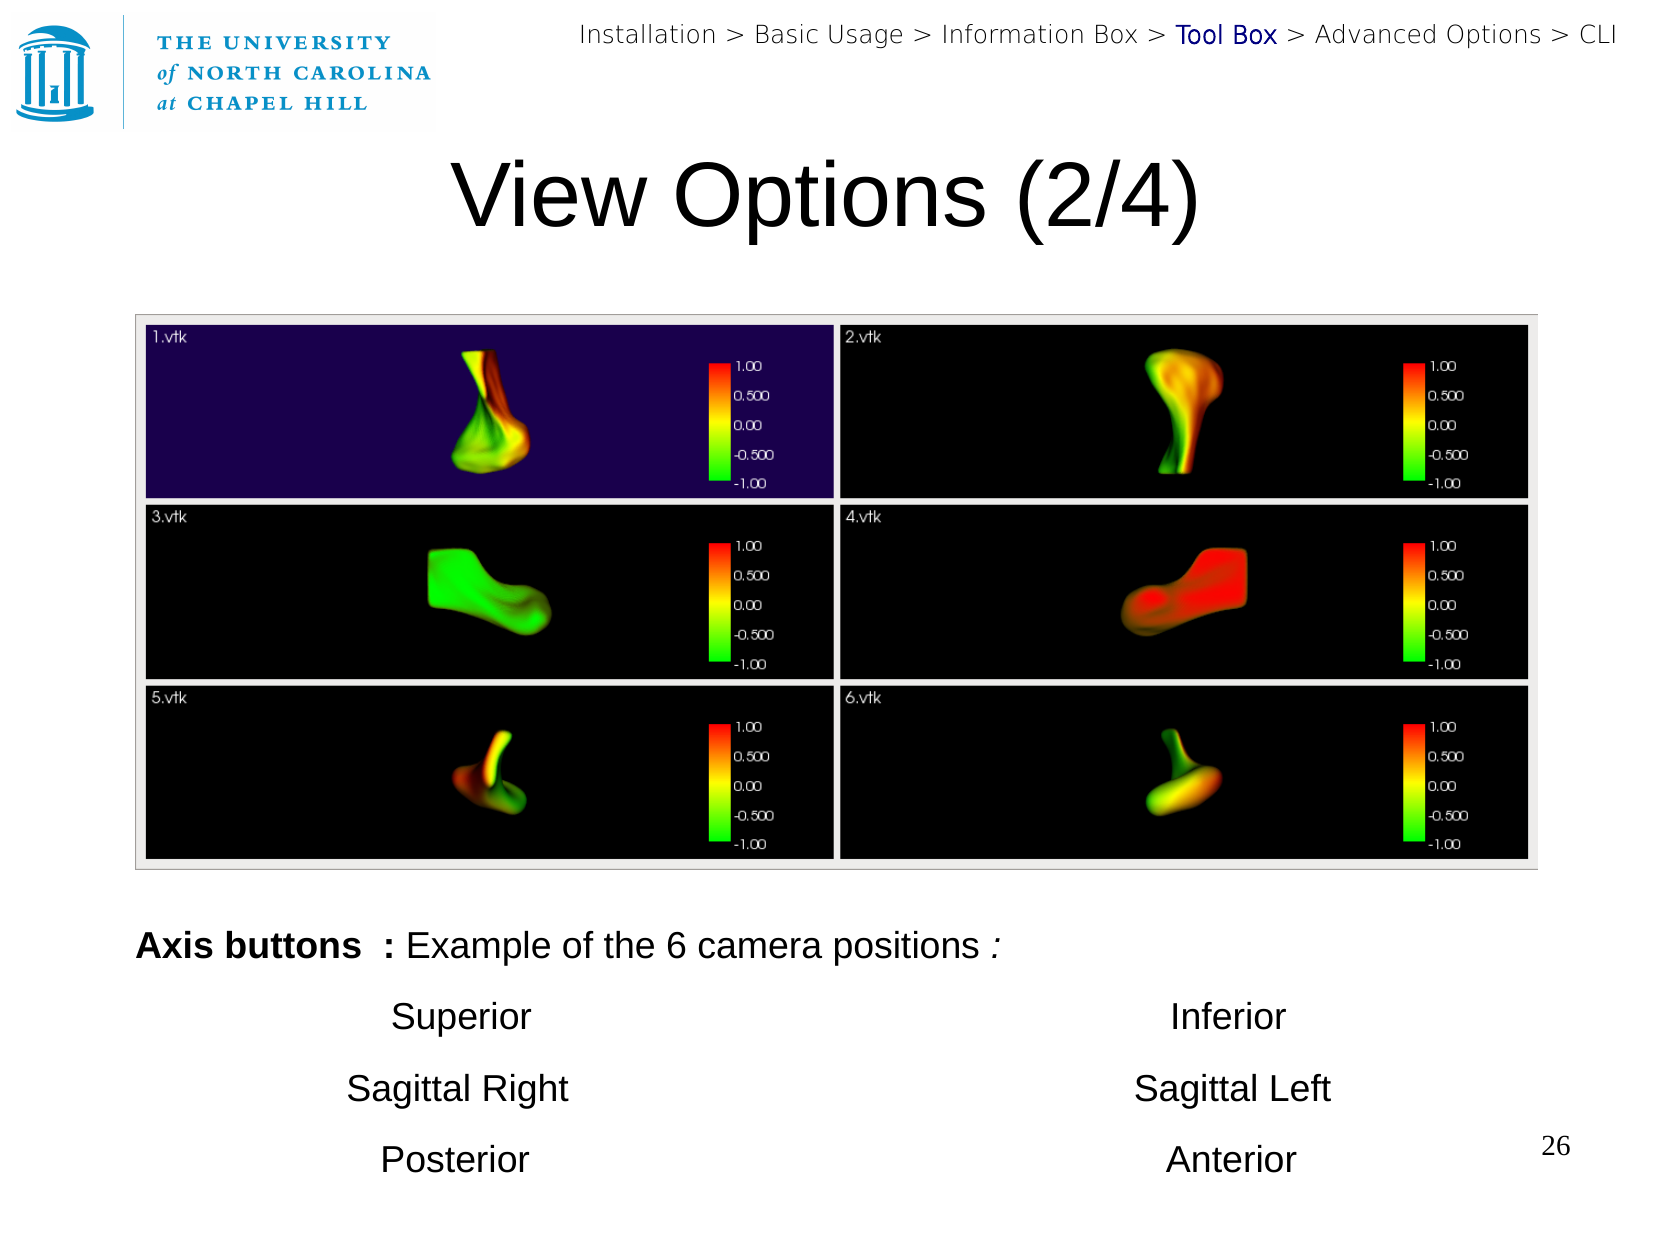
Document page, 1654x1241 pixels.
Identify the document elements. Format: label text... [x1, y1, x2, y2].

picture [11, 12, 436, 132]
text_box Installation > Basic Usage > Information Box > Tool Box > Advanced Options > CLI [564, 12, 1654, 58]
picture [135, 314, 1538, 871]
list Axis buttons : Example of the 6 camera positions : Superior Inferior Sagittal Right Sagittal Left Posterior Anterior [135, 924, 1546, 1198]
title View Options (2/4) [82, 90, 1571, 298]
